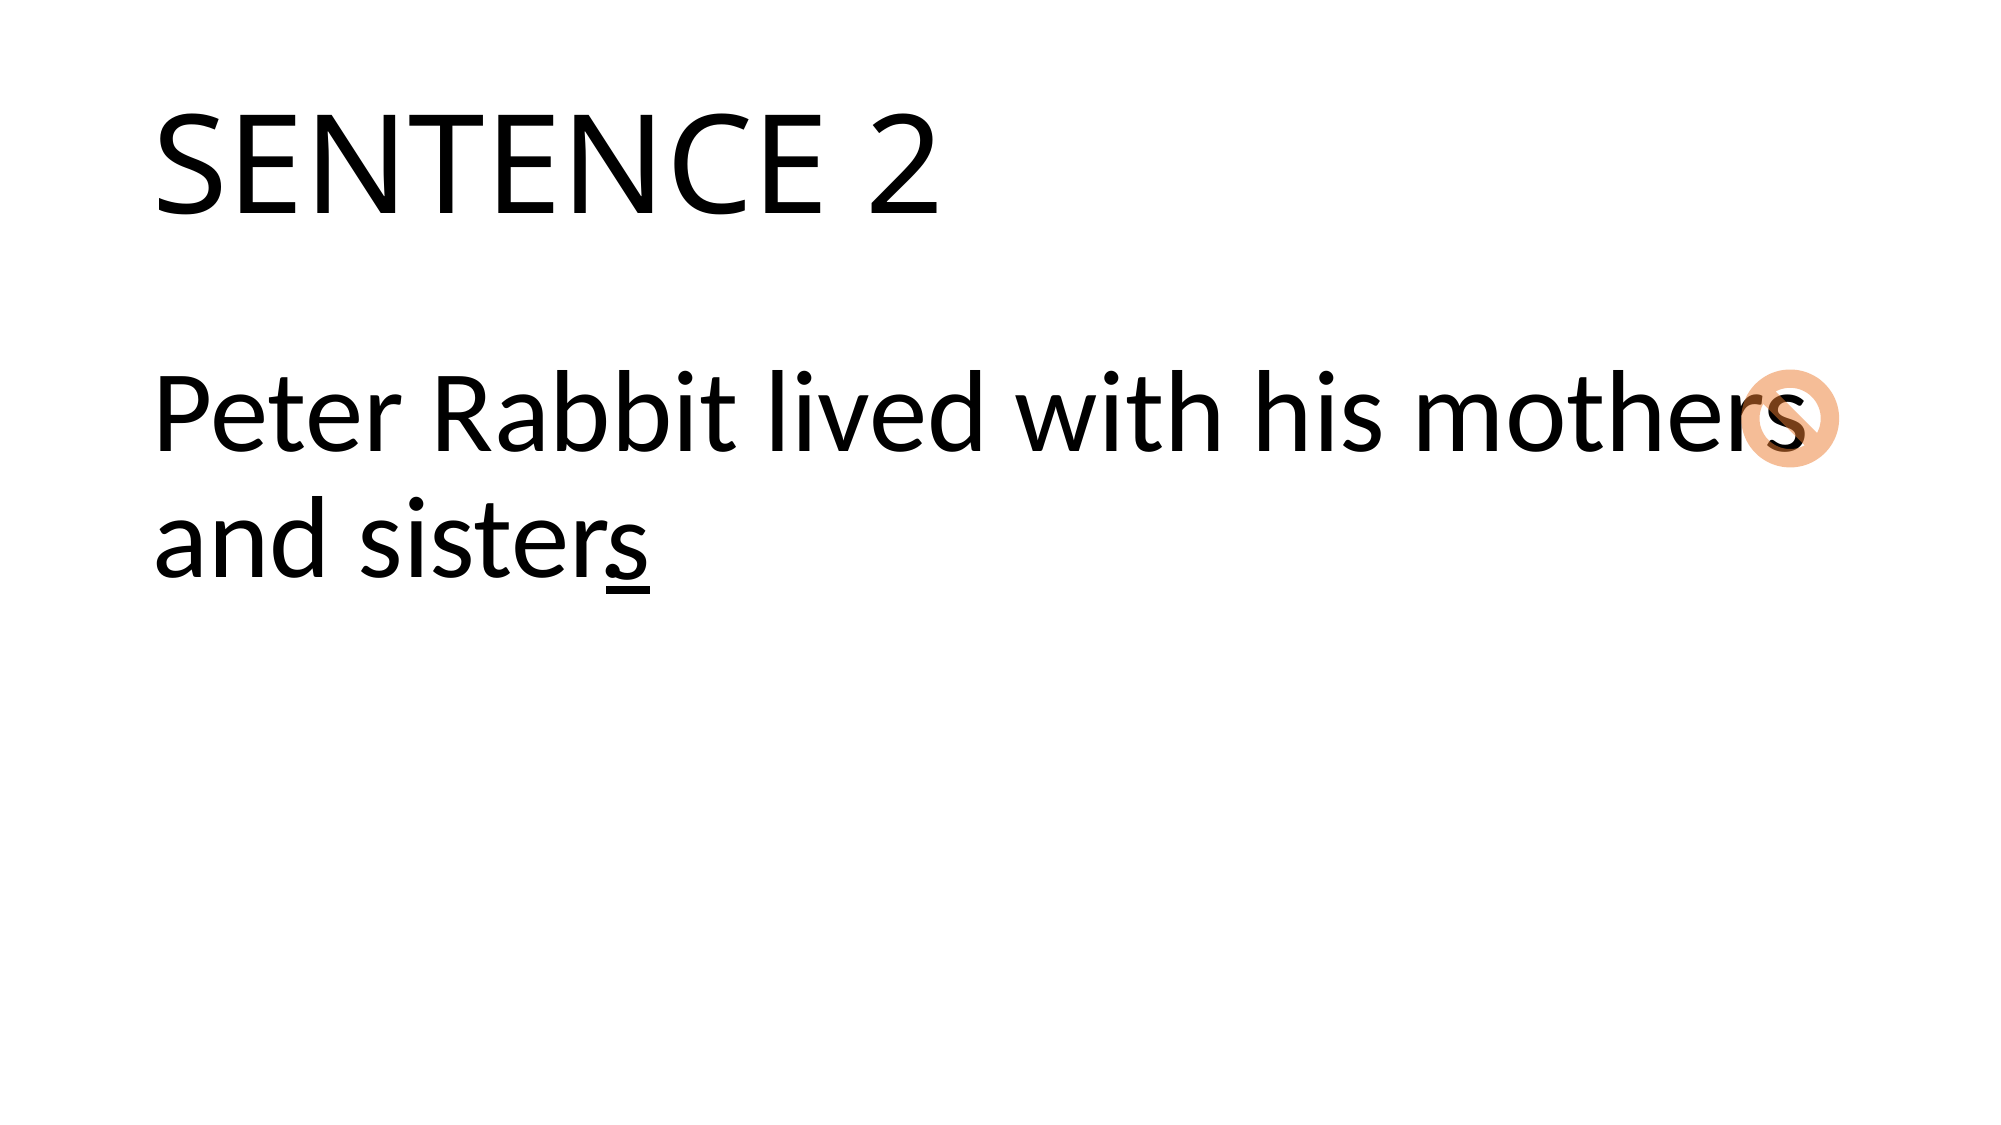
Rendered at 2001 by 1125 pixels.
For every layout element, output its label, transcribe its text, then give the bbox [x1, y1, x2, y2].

text_box s [591, 459, 1592, 611]
text_box [1741, 369, 1840, 468]
title SENTENCE 2 [137, 59, 1863, 278]
list Peter Rabbit lived with his mothers and sister. [137, 343, 1942, 611]
